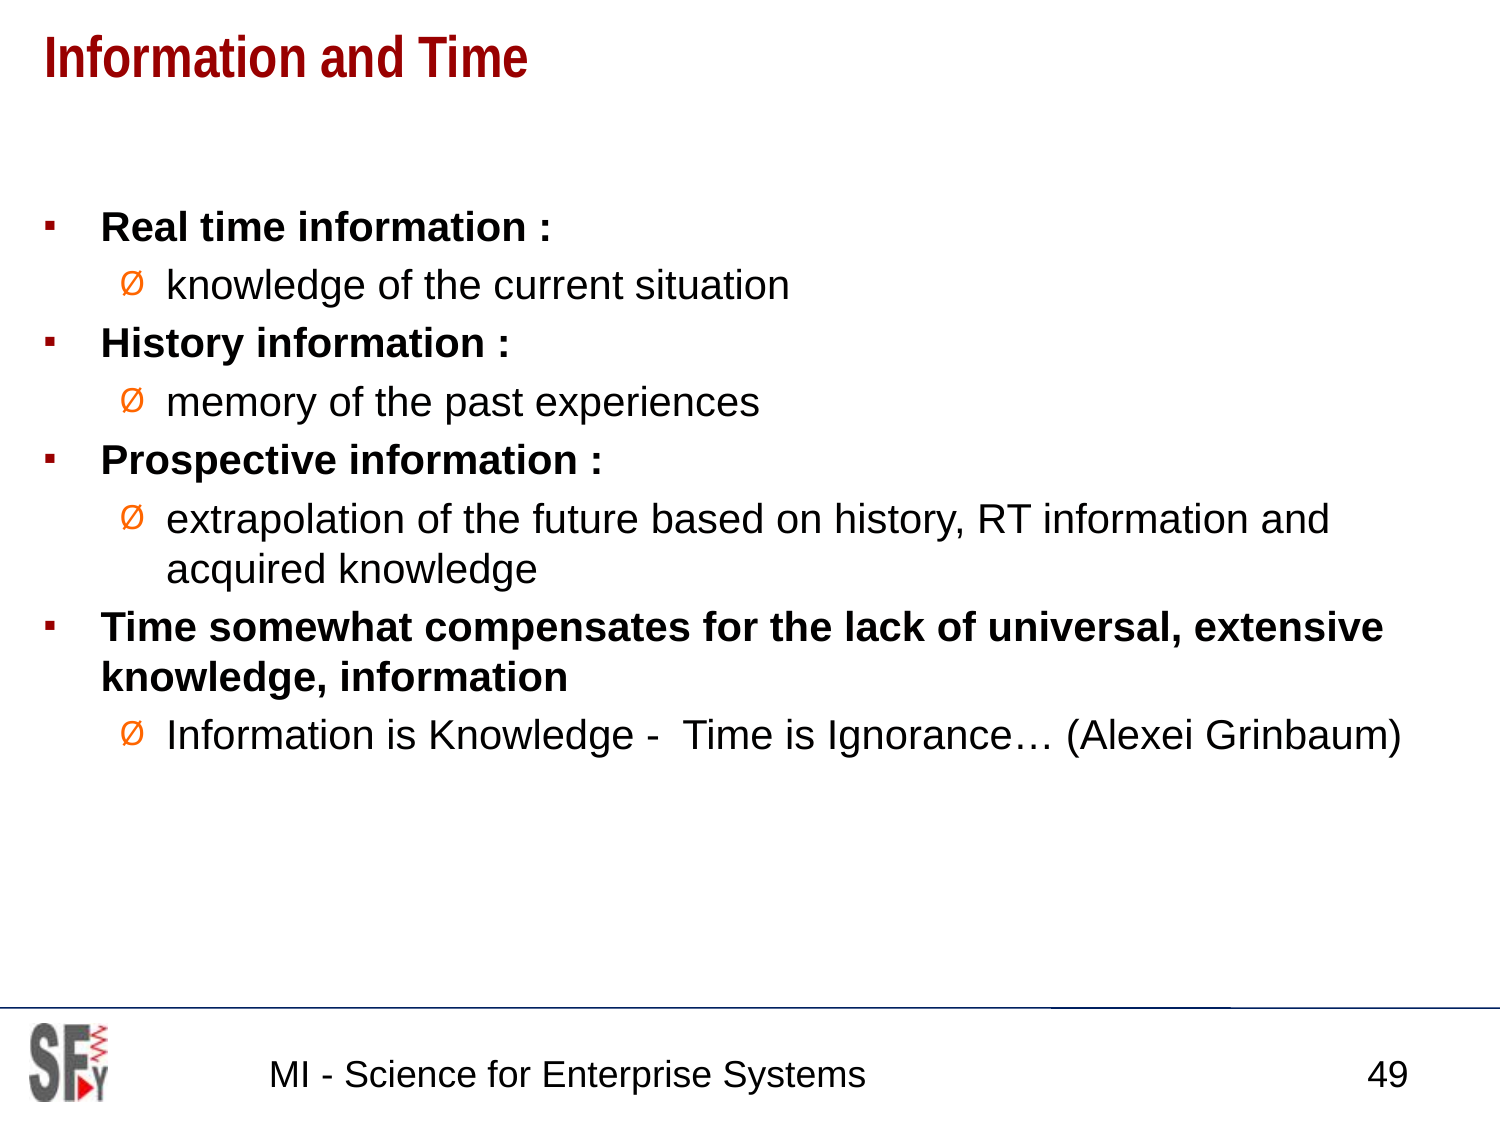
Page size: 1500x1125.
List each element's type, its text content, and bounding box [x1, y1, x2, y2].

picture [29, 1023, 108, 1102]
footer MI - Science for Enterprise Systems [253, 1034, 1336, 1103]
list Real time information : knowledge of the current situation History information : memory of the past experiences Prospective information : extrapolation of the future based on history, RT information and acquired knowledge Time somewhat compensates for the lack of universal, extensive knowledge, information Information is Knowledge - Time is Ignorance… (Alexei Grinbaum) [29, 184, 1471, 988]
slide_number <numéro> [1352, 1034, 1490, 1103]
title Information and Time [29, 12, 1471, 138]
